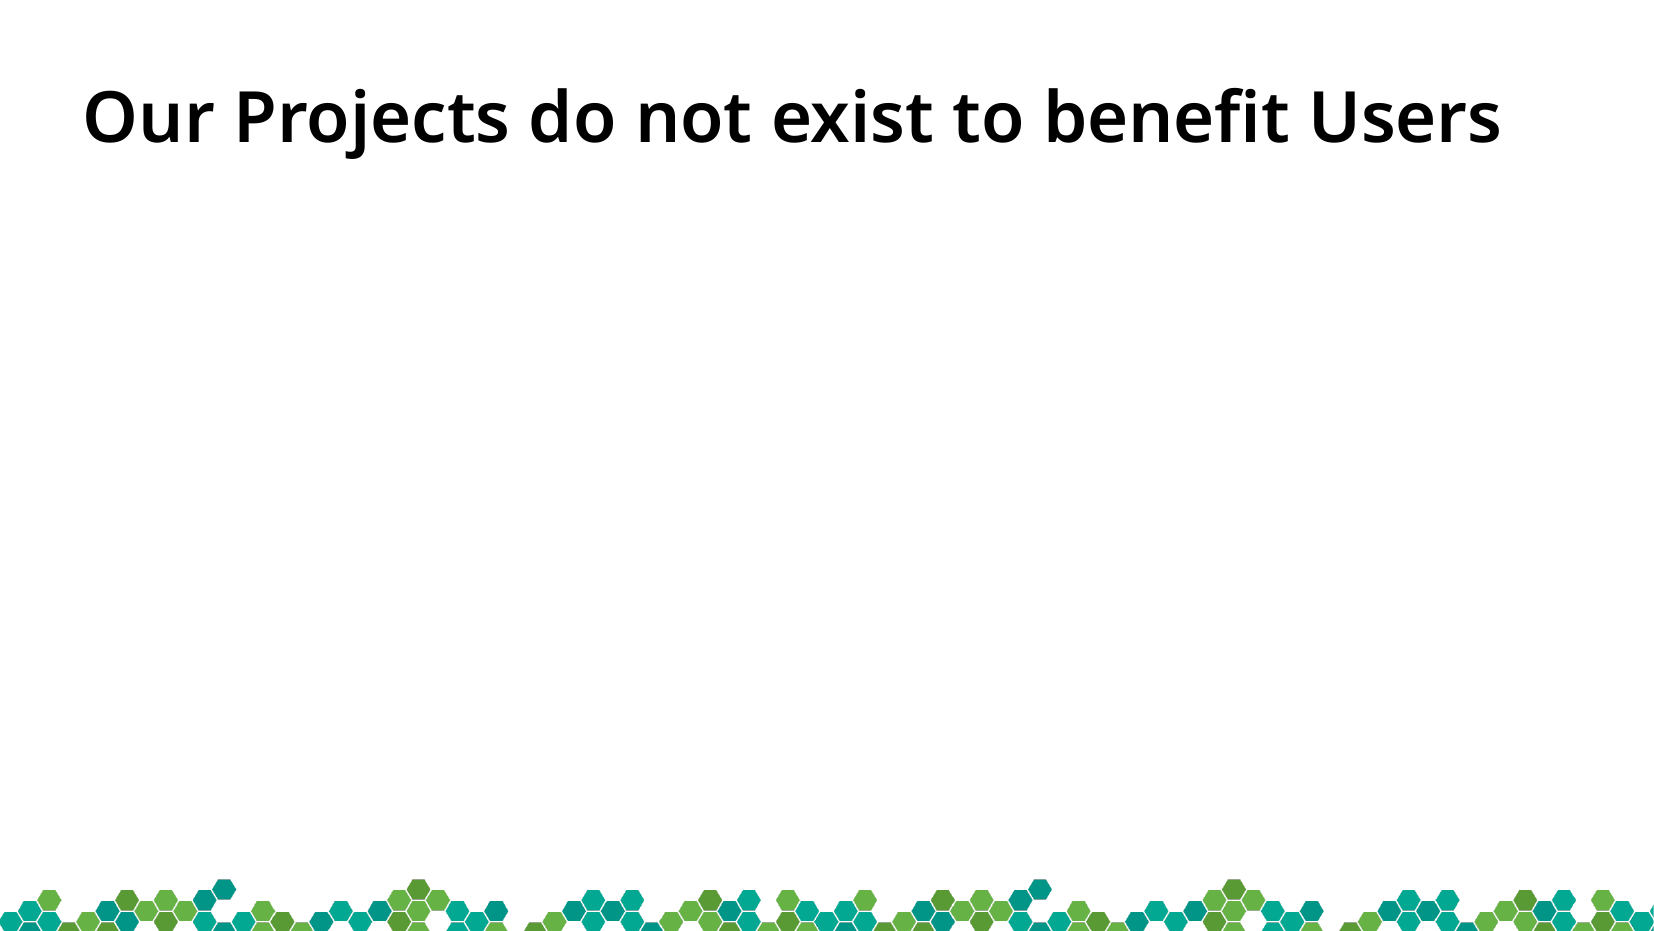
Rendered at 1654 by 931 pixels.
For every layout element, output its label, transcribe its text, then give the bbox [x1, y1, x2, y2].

picture [0, 871, 1654, 931]
title Our Projects do not exist to benefit Users [82, 37, 1571, 193]
